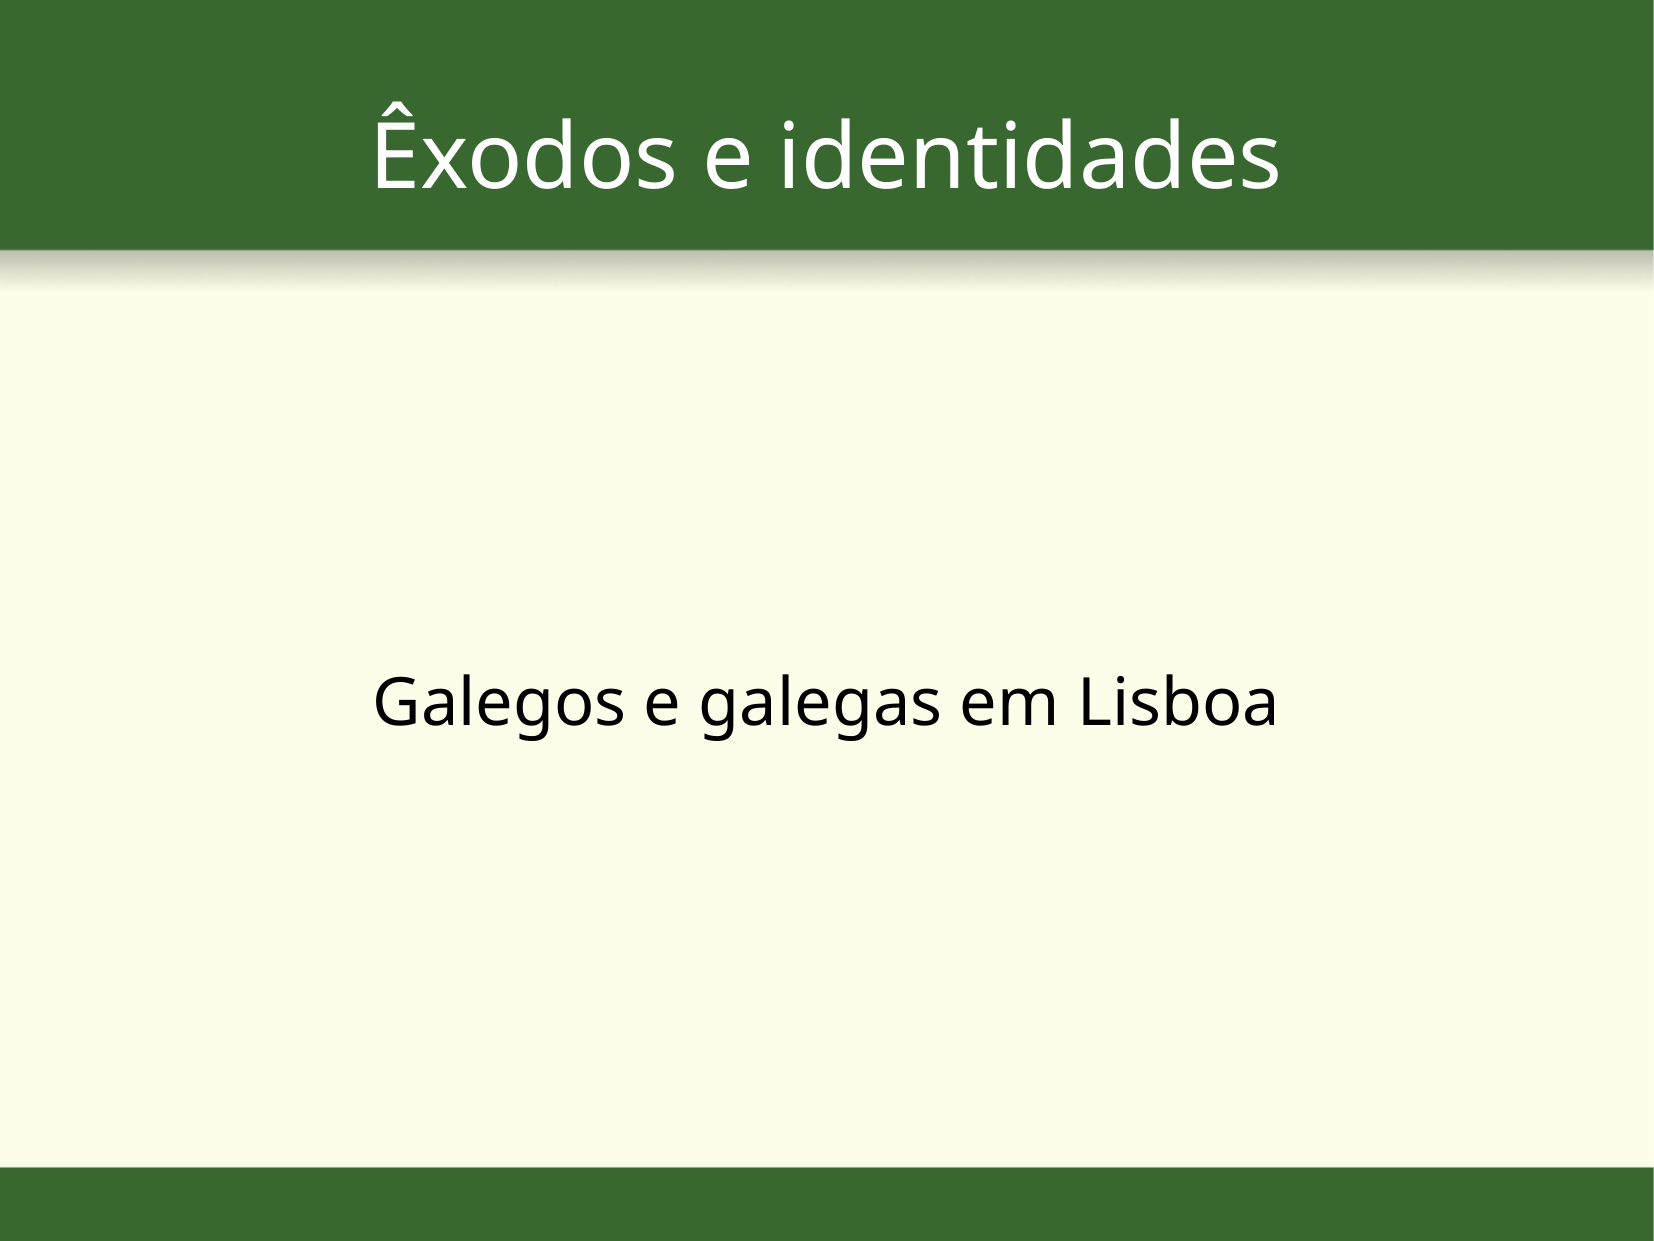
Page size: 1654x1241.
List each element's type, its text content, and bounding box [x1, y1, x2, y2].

title Êxodos e identidades [82, 56, 1571, 250]
subtitle Galegos e galegas em Lisboa [82, 297, 1571, 1102]
picture [0, 0, 1654, 1241]
